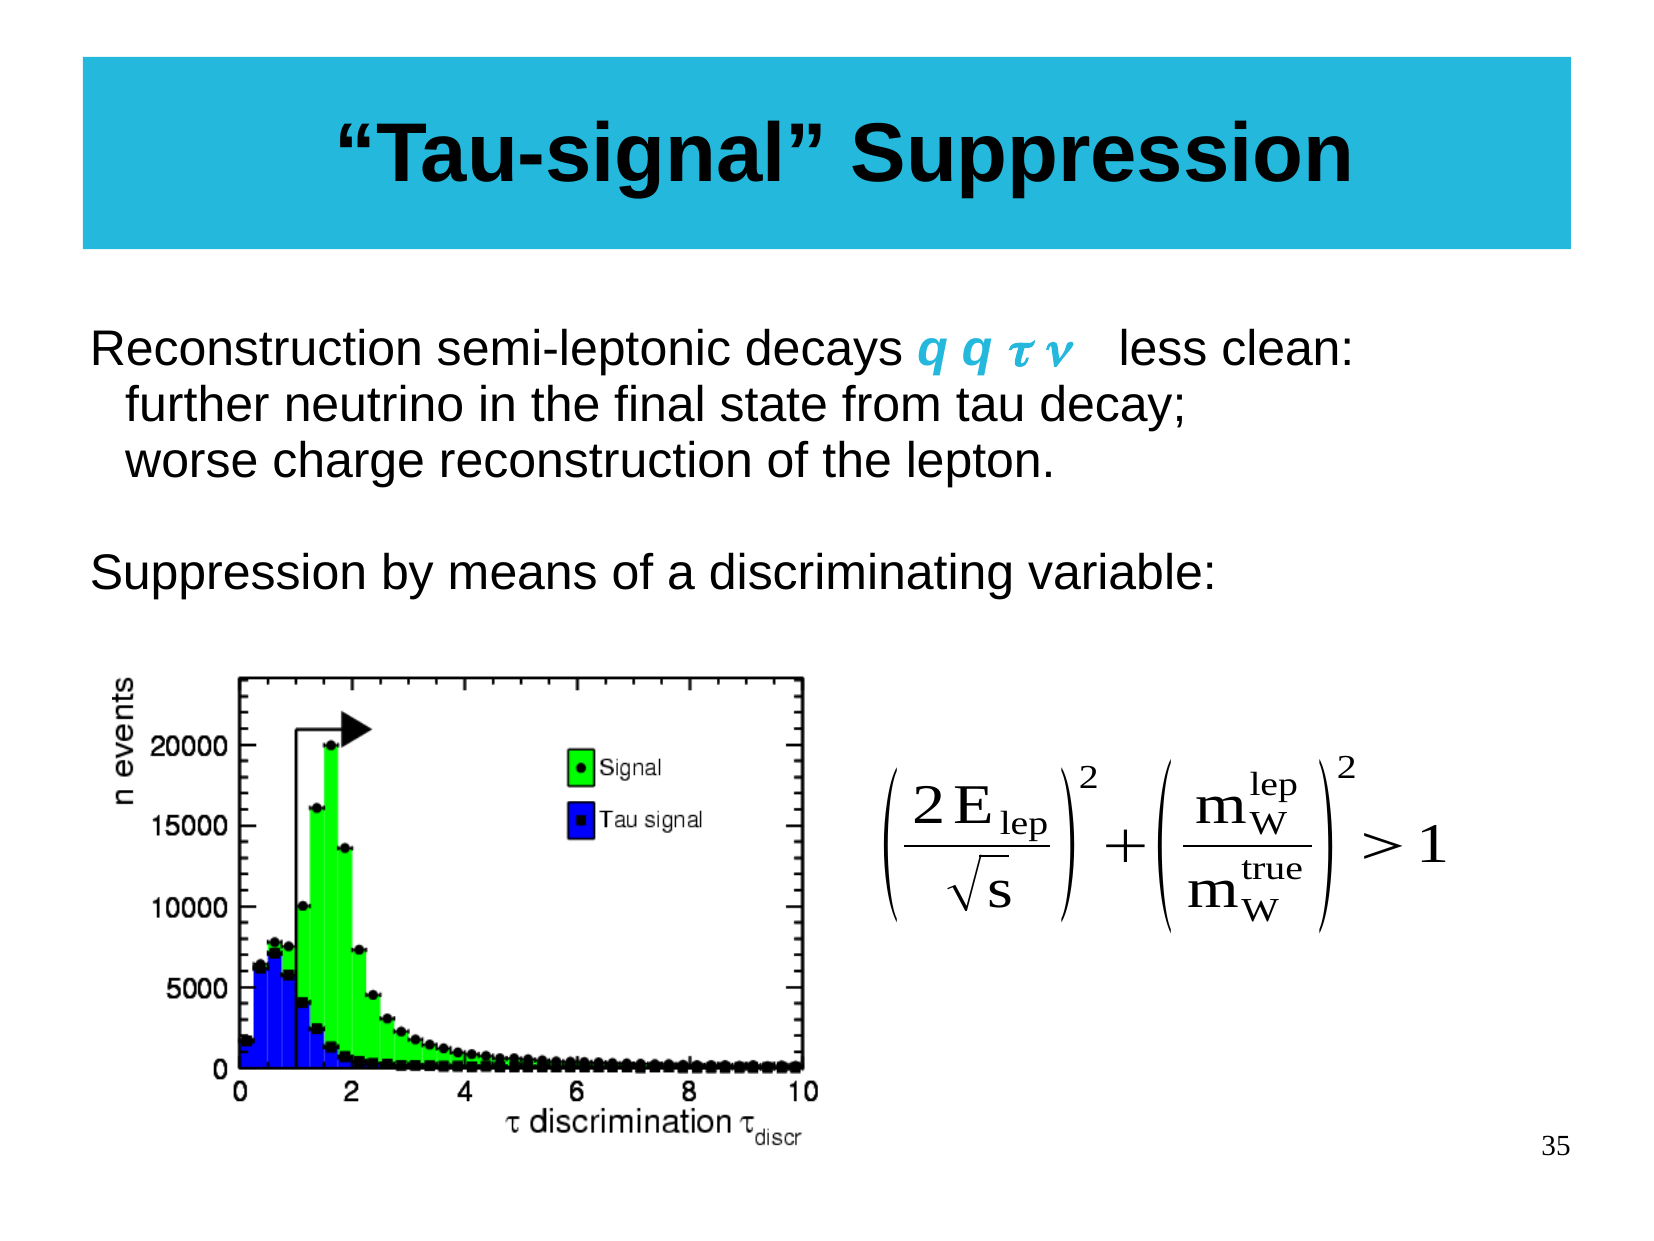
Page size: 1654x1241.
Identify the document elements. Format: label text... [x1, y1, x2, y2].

title “Tau-signal” Suppression [82, 56, 1571, 250]
chart [862, 750, 1463, 938]
picture [112, 1063, 863, 1163]
text_box Reconstruction semi-leptonic decays q q t n less clean: further neutrino in the final state from tau decay; worse charge reconstruction of the lepton. Suppression by means of a discriminating variable: [75, 313, 1576, 1063]
